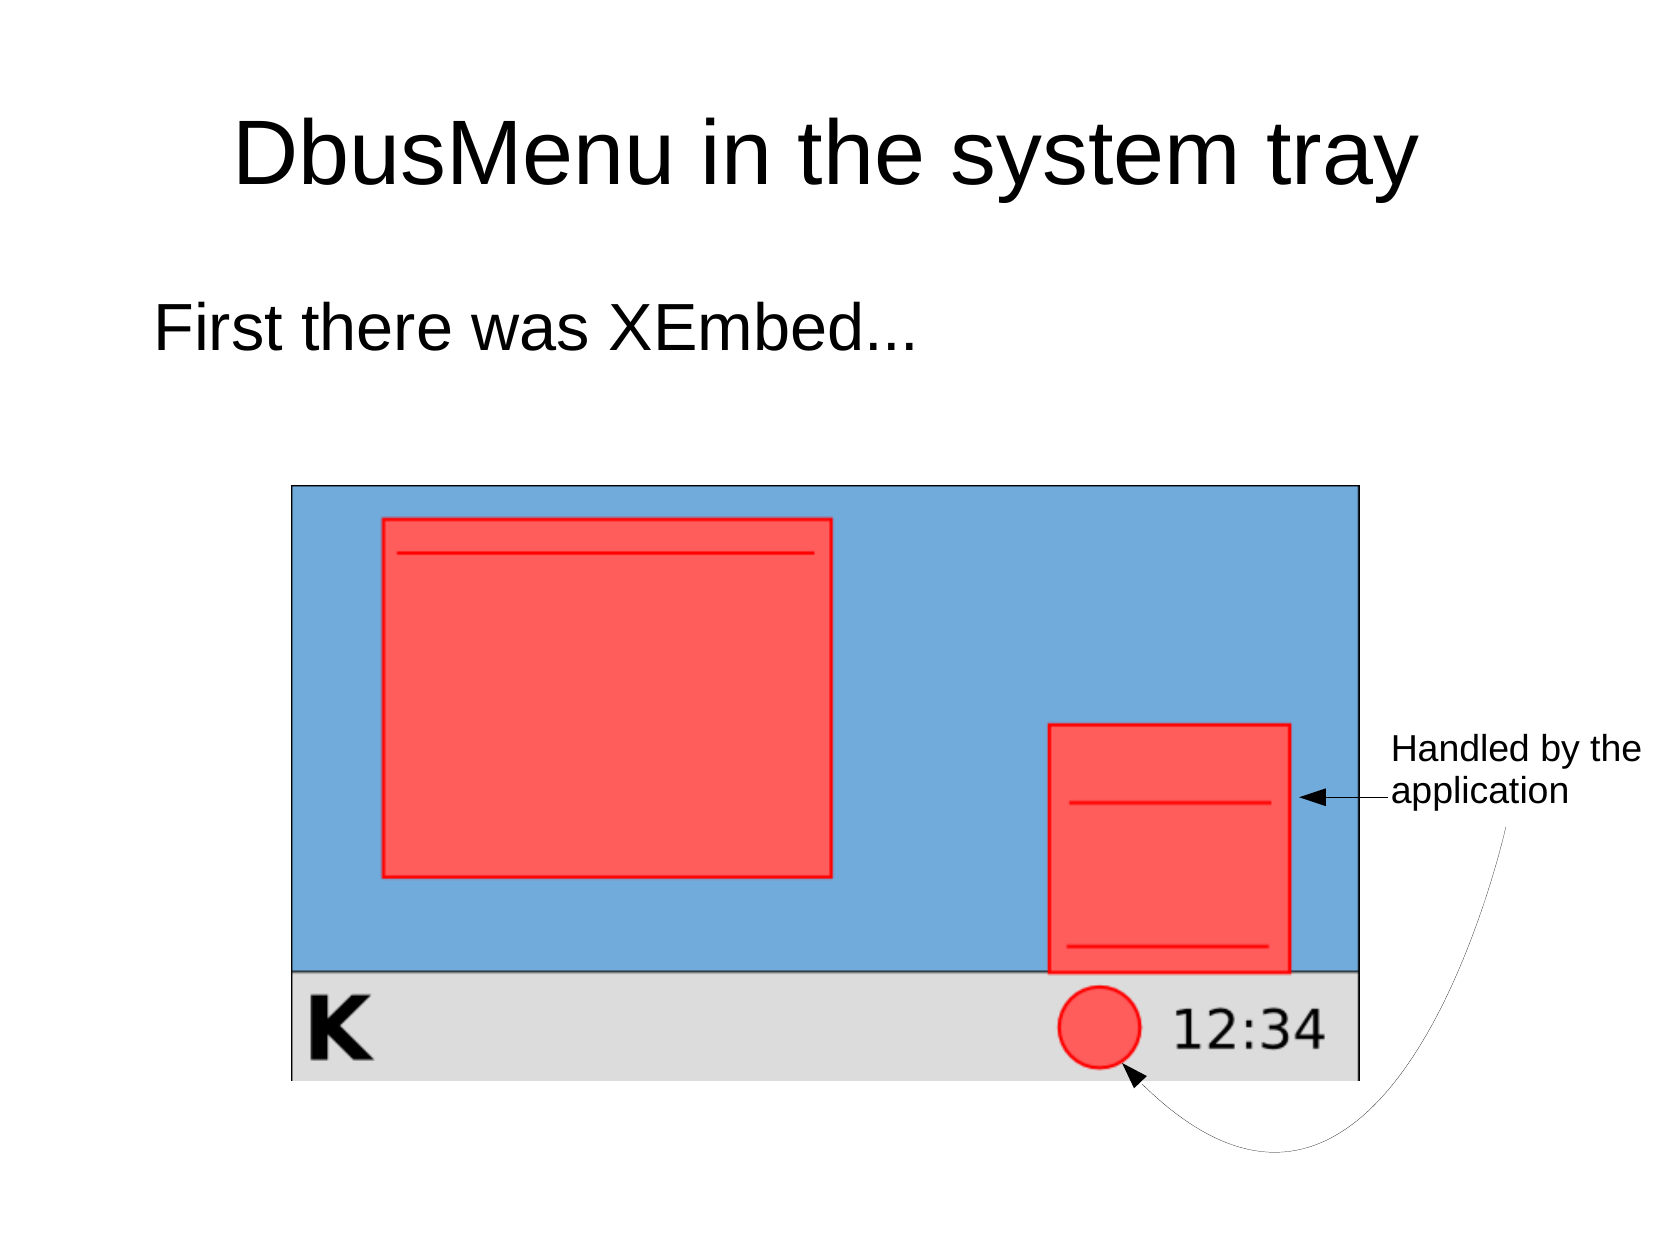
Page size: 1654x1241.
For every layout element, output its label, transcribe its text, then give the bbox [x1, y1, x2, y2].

list First there was XEmbed... [82, 290, 1571, 681]
text_box Handled by the application [1375, 720, 1654, 839]
picture [291, 485, 1360, 1081]
title DbusMenu in the system tray [82, 49, 1571, 257]
